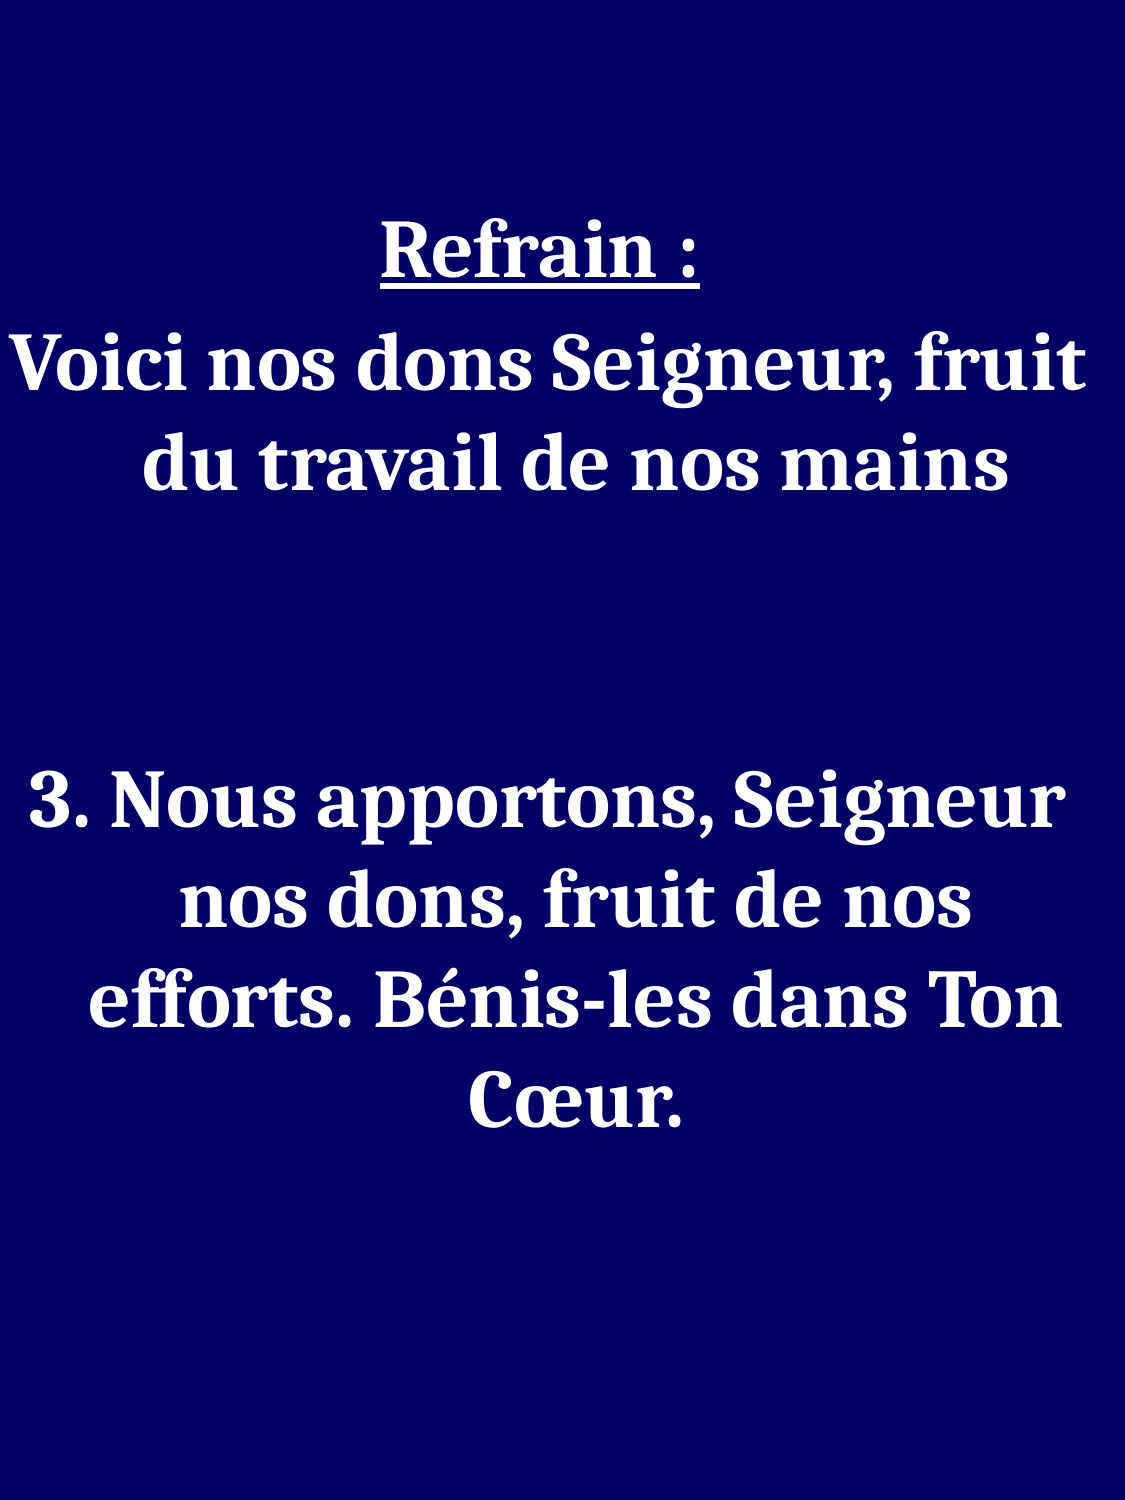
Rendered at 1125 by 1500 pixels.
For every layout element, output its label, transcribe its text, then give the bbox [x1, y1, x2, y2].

text_box Refrain : Voici nos dons Seigneur, fruit du travail de nos mains 3. Nous apportons, Seigneur nos dons, fruit de nos efforts. Bénis-les dans Ton Cœur. [0, 29, 1125, 1471]
